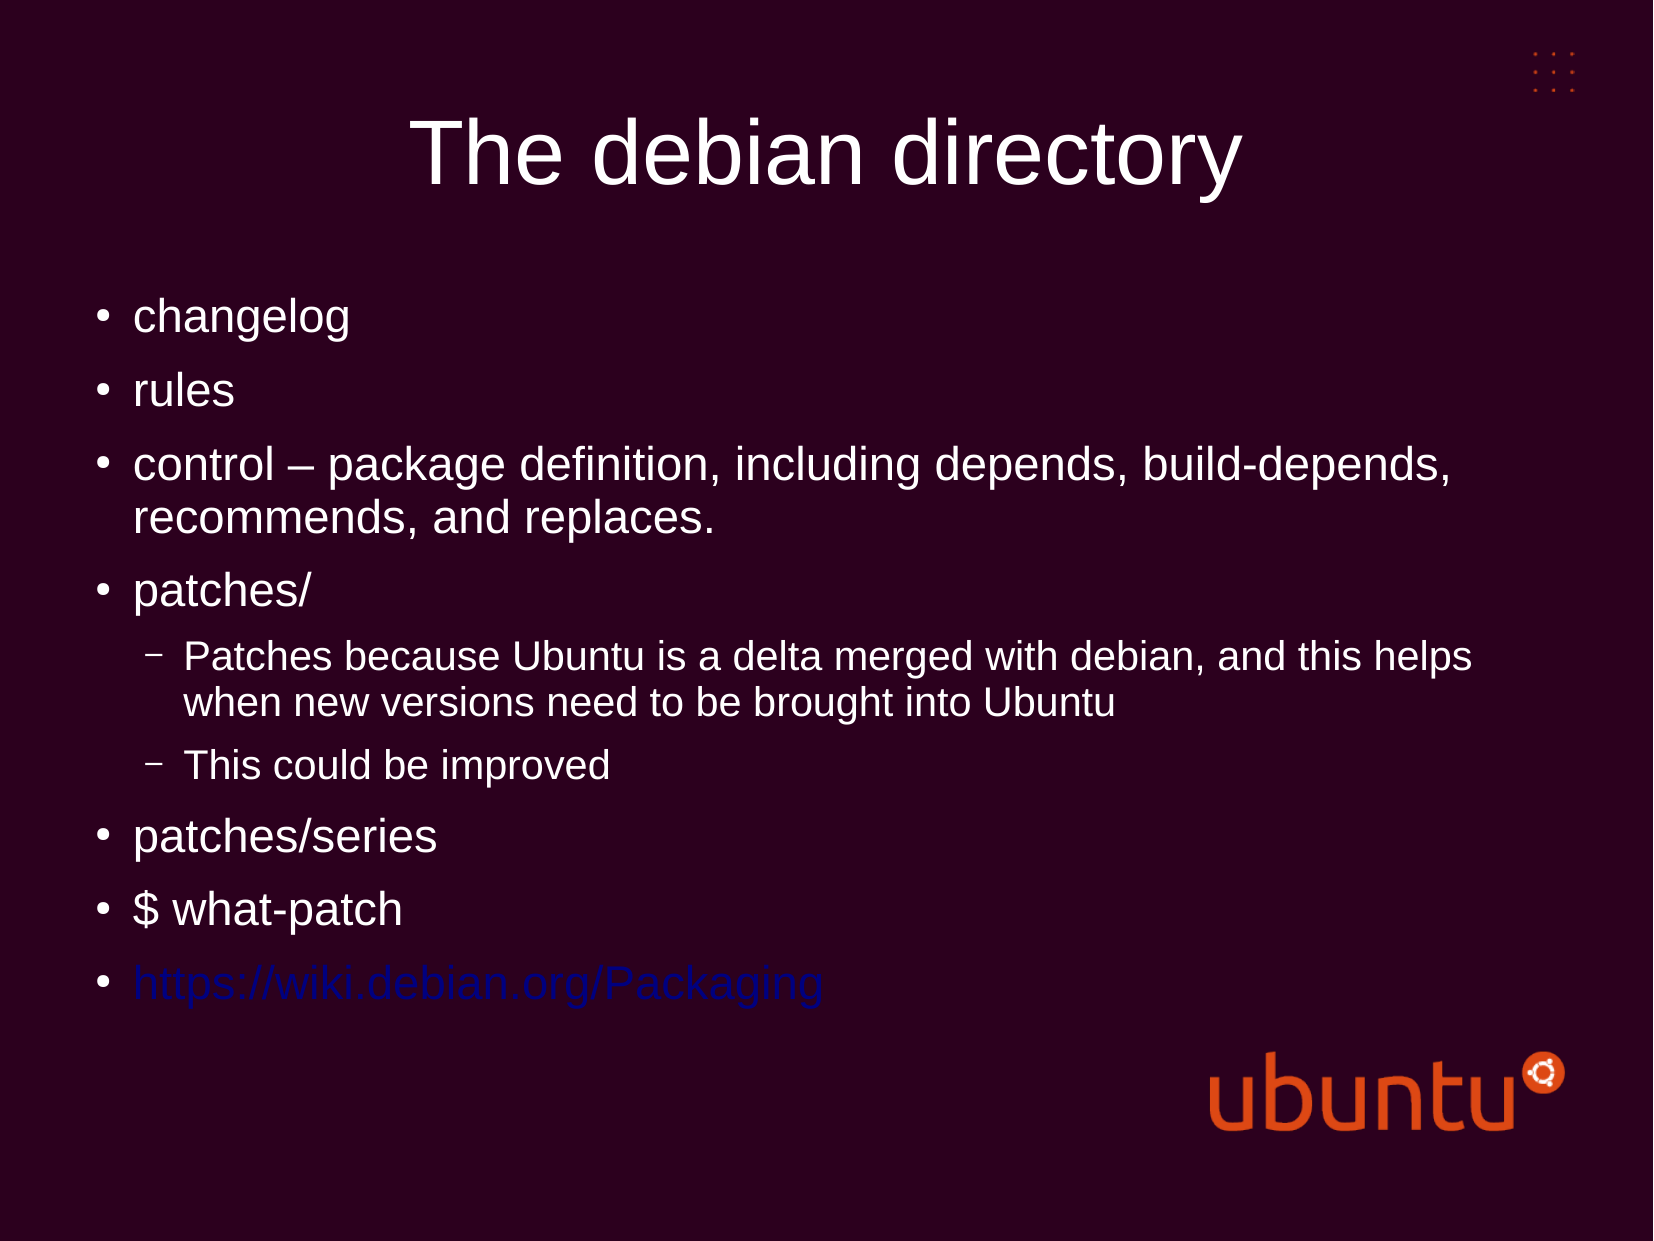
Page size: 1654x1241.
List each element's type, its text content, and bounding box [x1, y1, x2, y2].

title The debian directory [82, 49, 1571, 257]
picture [1121, 960, 1653, 1223]
list changelog rules control – package definition, including depends, build-depends, recommends, and replaces. patches/ Patches because Ubuntu is a delta merged with debian, and this helps when new versions need to be brought into Ubuntu This could be improved patches/series $ what-patch https://wiki.debian.org/Packaging [82, 290, 1571, 1010]
picture [1571, 49, 1575, 94]
